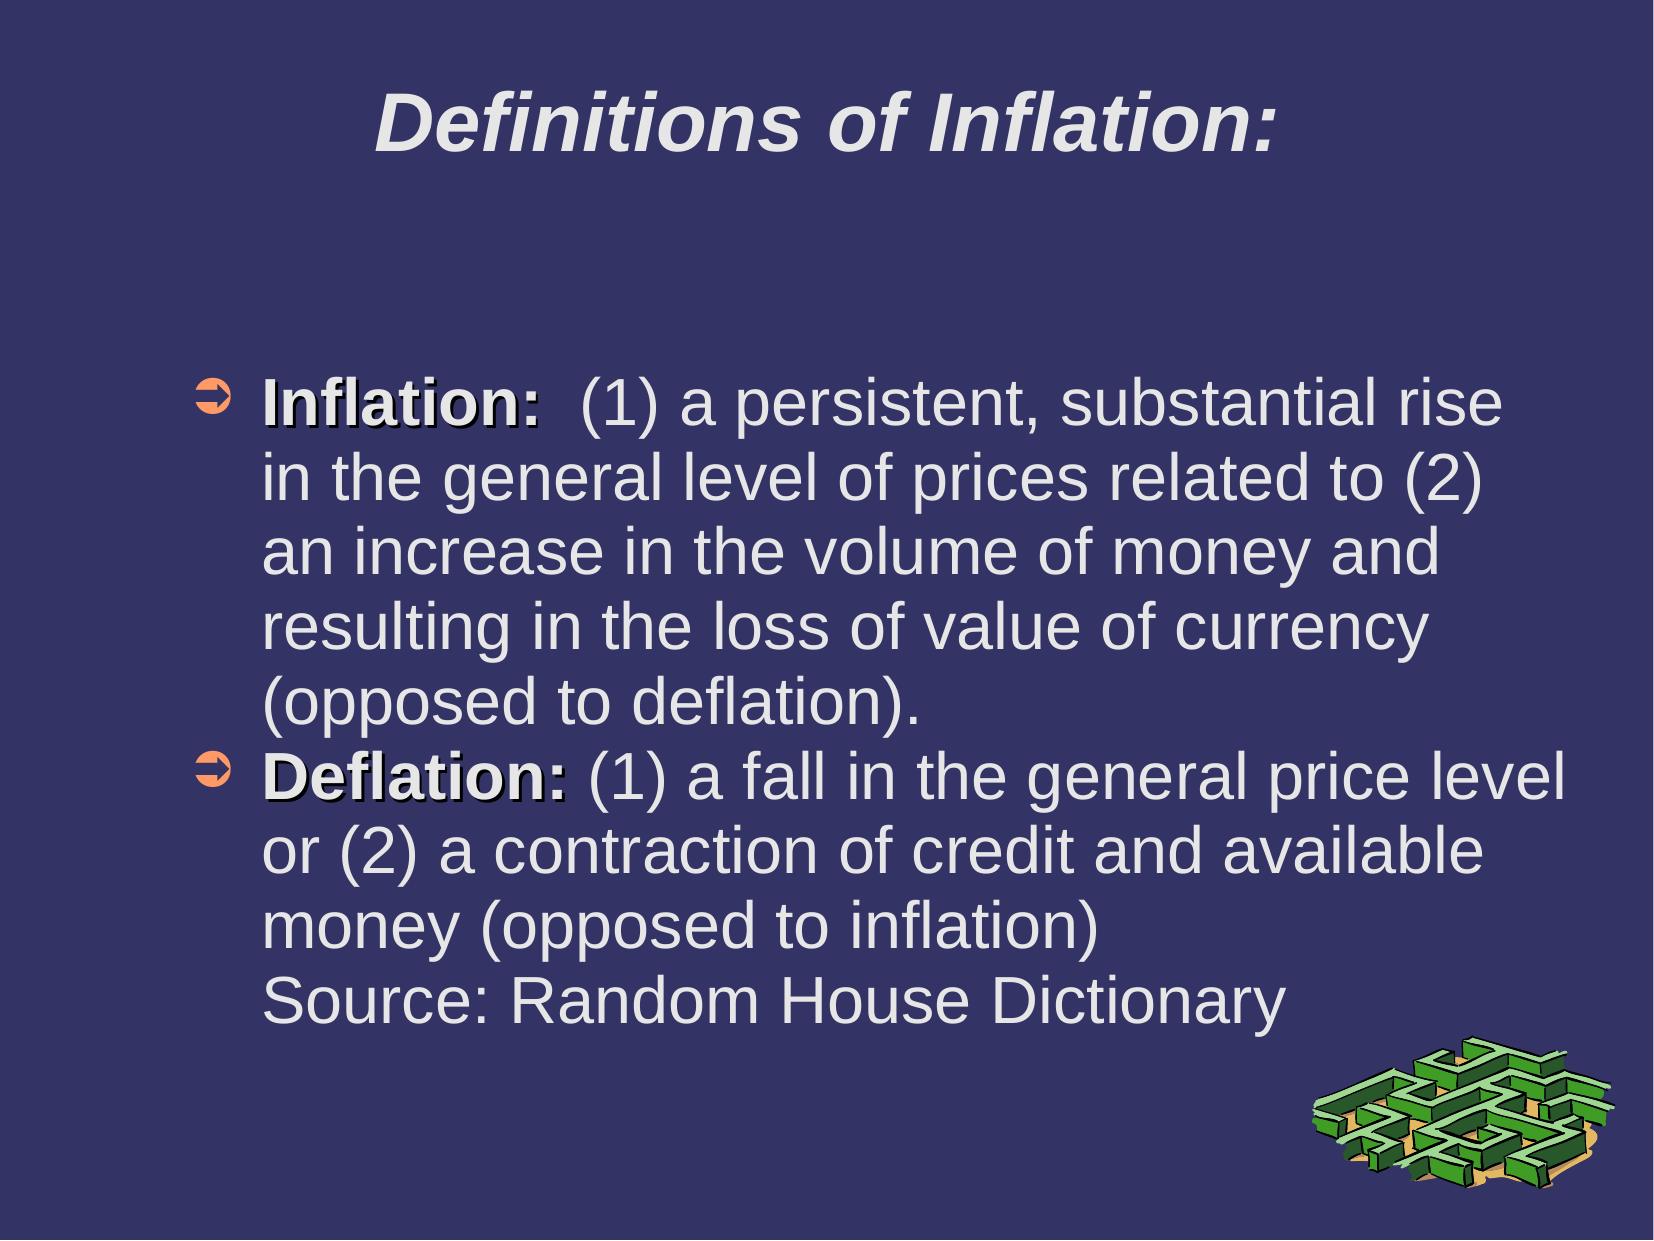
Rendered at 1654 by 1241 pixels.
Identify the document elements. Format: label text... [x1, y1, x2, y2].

chart [263, 459, 1654, 1241]
title Definitions of Inflation: [121, 19, 1534, 227]
list Inflation: (1) a persistent, substantial rise in the general level of prices related to (2) an increase in the volume of money and resulting in the loss of value of currency (opposed to deflation). Deflation: (1) a fall in the general price level or (2) a contraction of credit and available money (opposed to inflation) Source: Random House Dictionary [178, 364, 1570, 1147]
